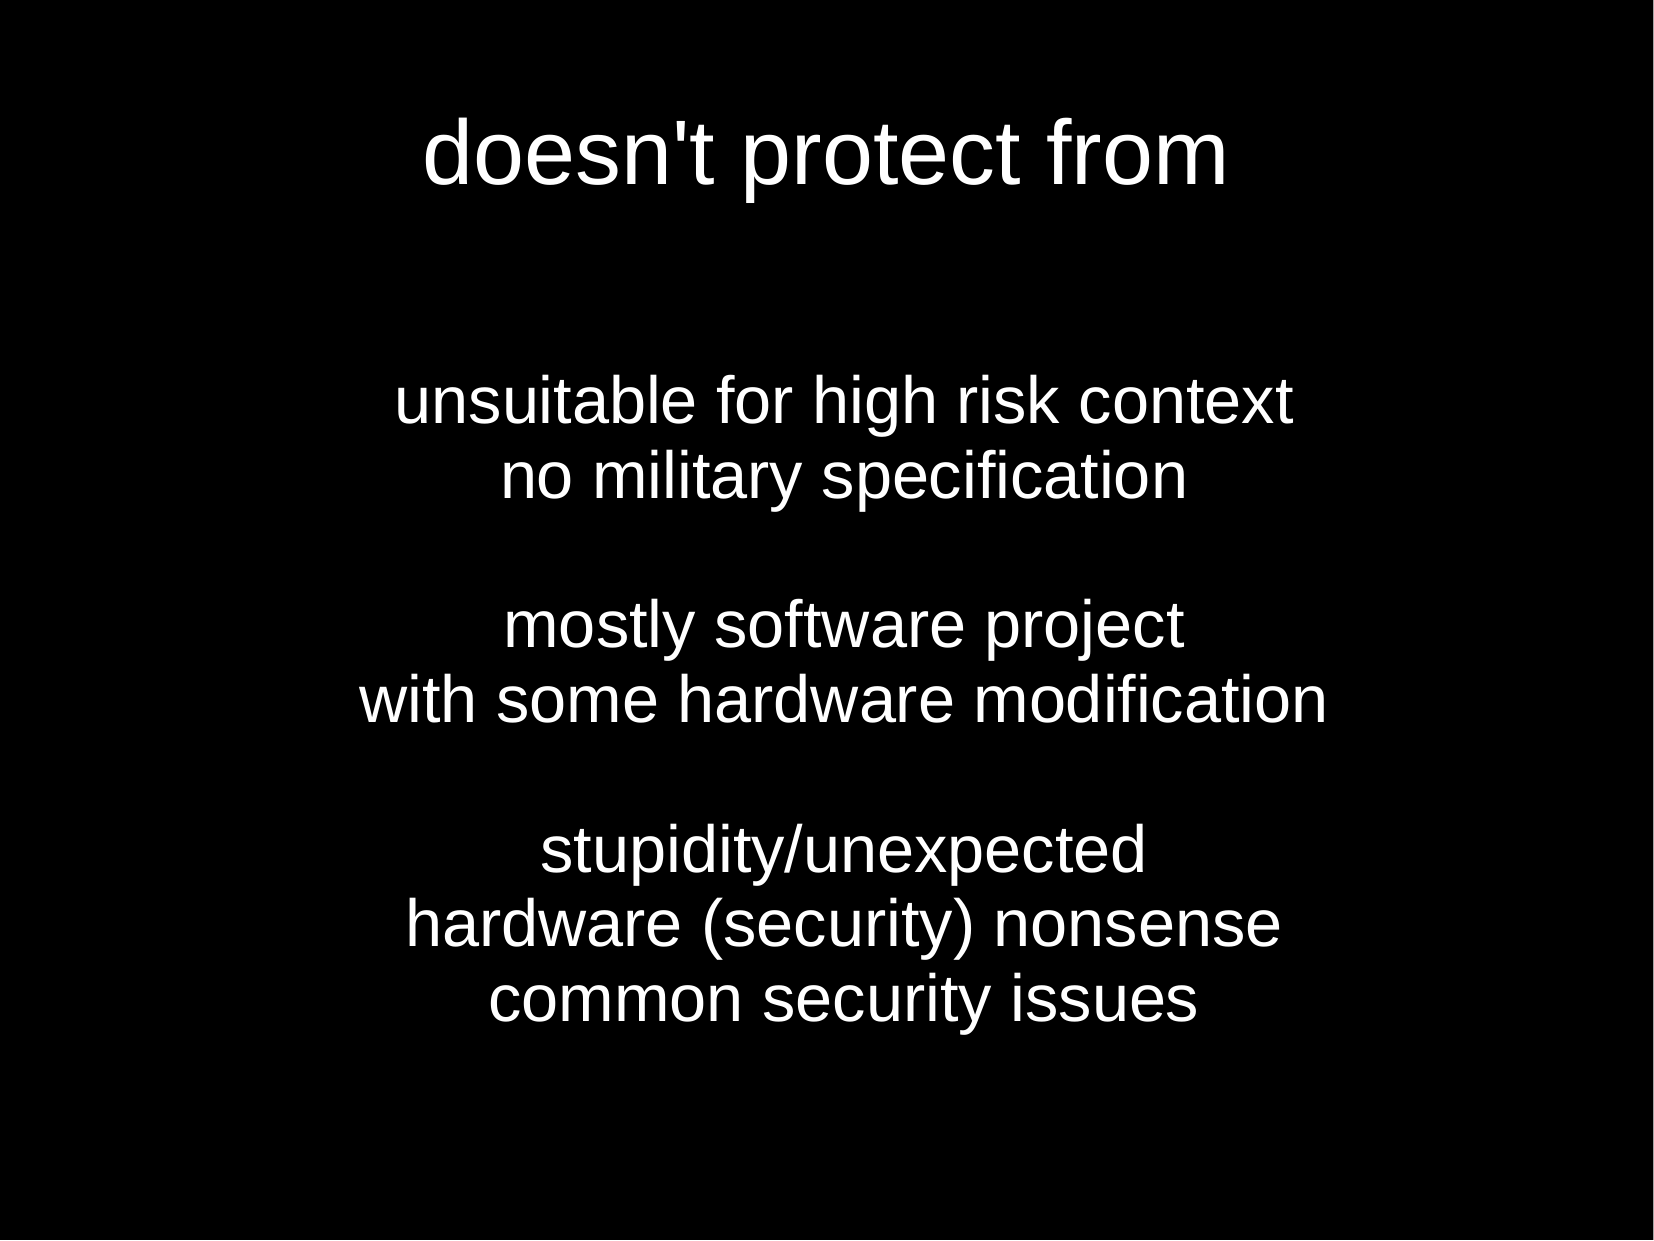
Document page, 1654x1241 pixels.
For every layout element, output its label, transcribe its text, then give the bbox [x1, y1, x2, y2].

title doesn't protect from [82, 49, 1571, 257]
subtitle unsuitable for high risk context no military specification mostly software project with some hardware modification stupidity/unexpected hardware (security) nonsense common security issues [82, 297, 1571, 1102]
